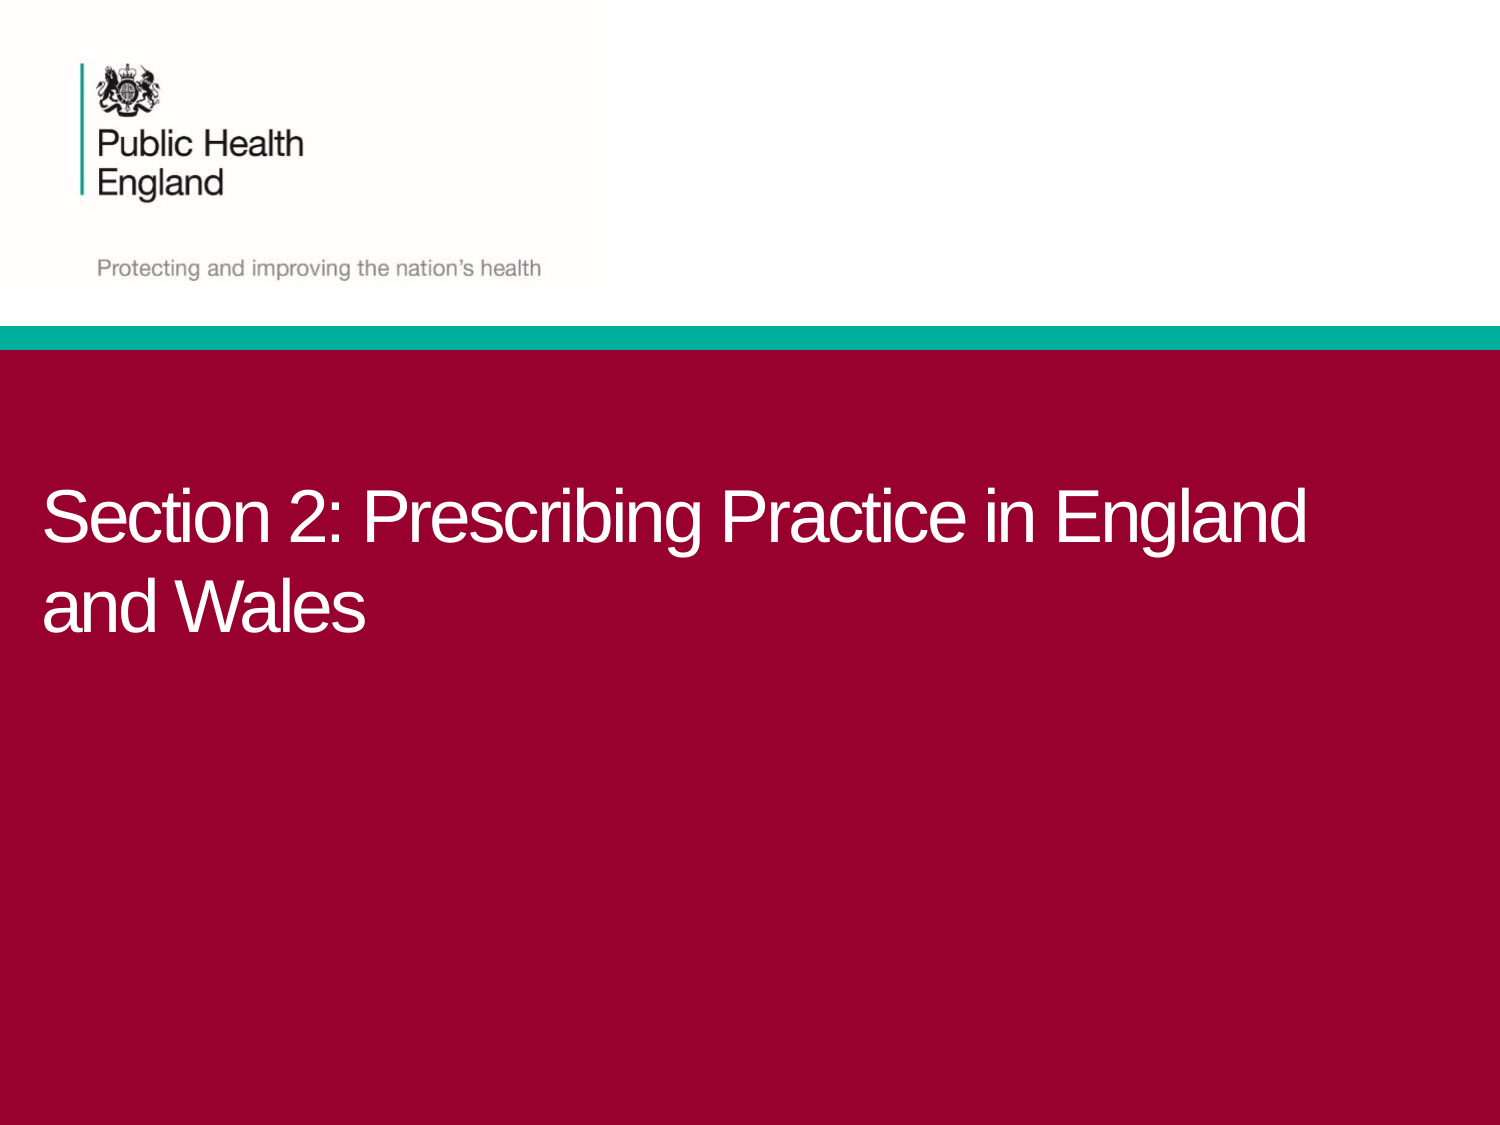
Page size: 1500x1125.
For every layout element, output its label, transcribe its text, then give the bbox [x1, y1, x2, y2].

title Section 2: Prescribing Practice in England and Wales [41, 468, 1412, 751]
